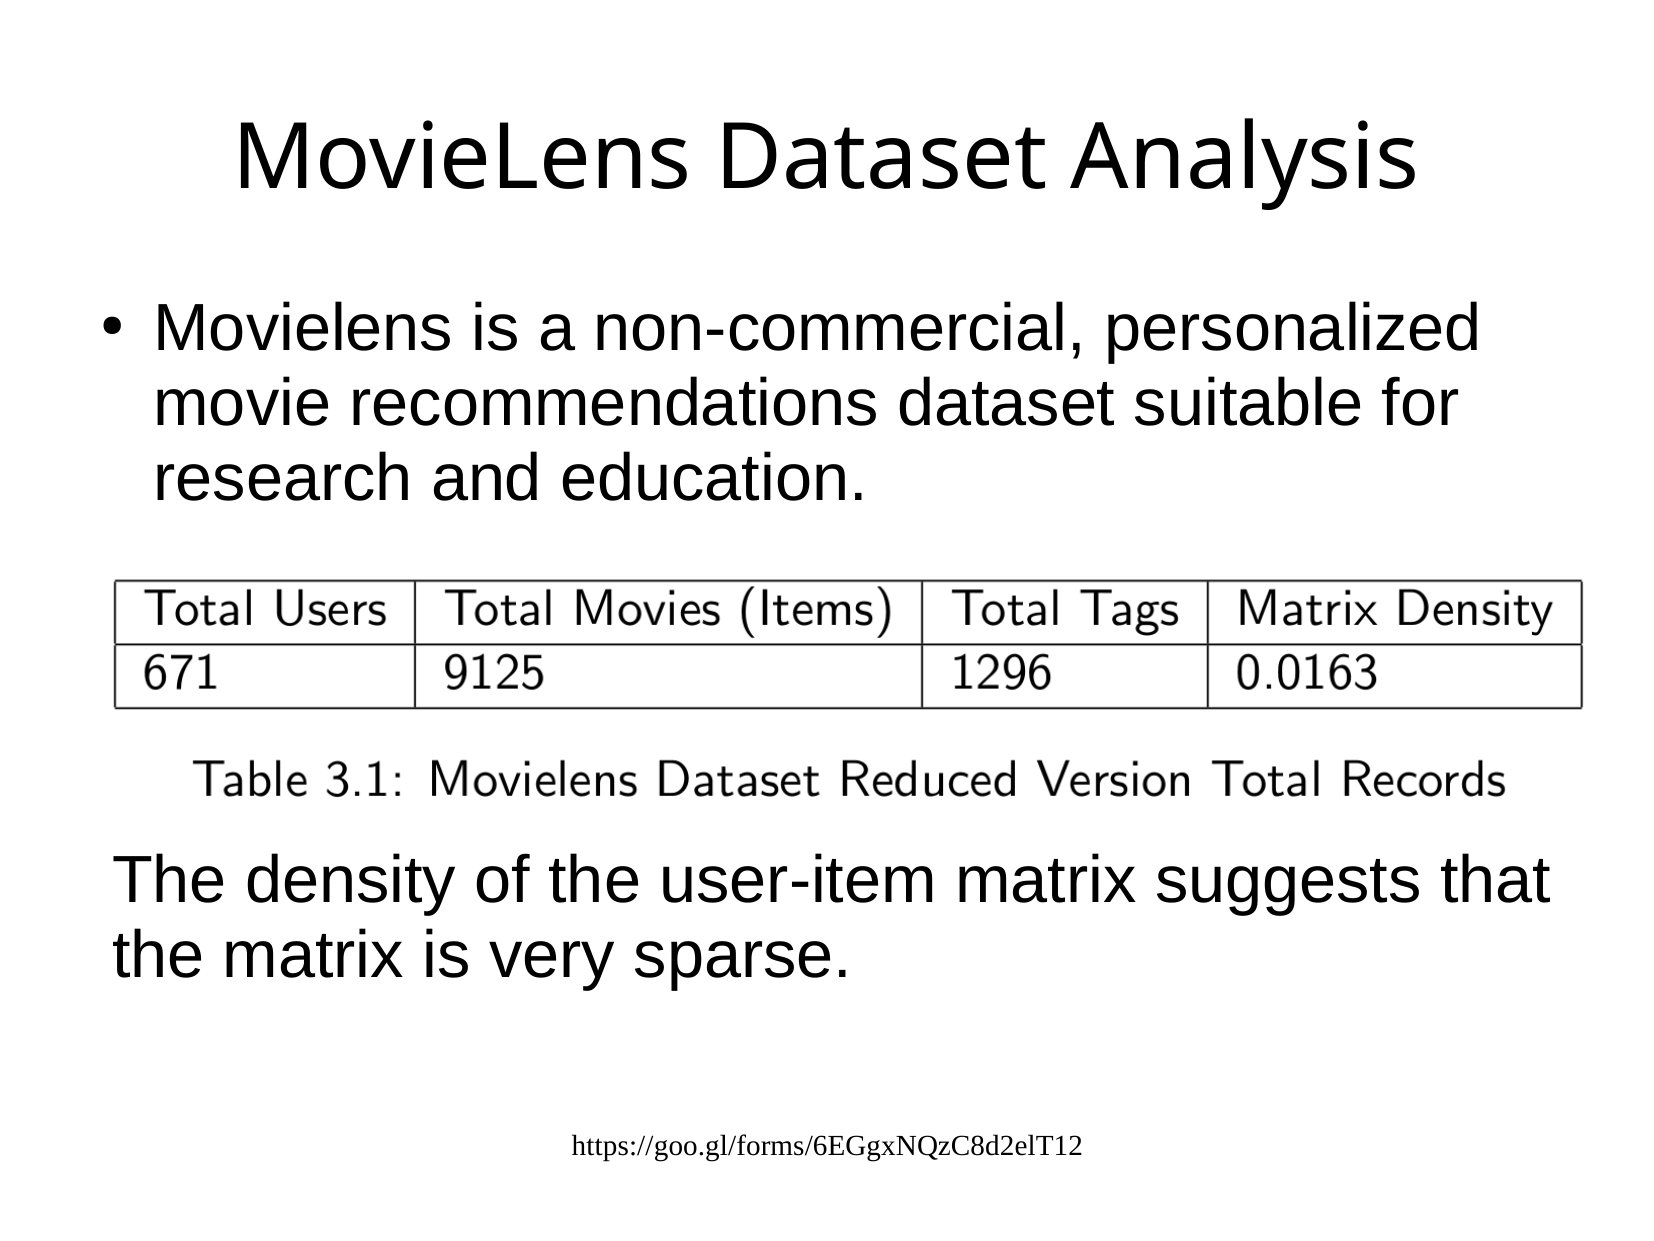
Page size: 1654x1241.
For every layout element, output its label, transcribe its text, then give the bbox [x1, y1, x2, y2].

list The density of the user-item matrix suggests that the matrix is very sparse. [112, 841, 1601, 1077]
list Movielens is a non-commercial, personalized movie recommendations dataset suitable for research and education. [82, 290, 1571, 526]
title MovieLens Dataset Analysis [82, 49, 1571, 257]
picture [91, 545, 1618, 813]
